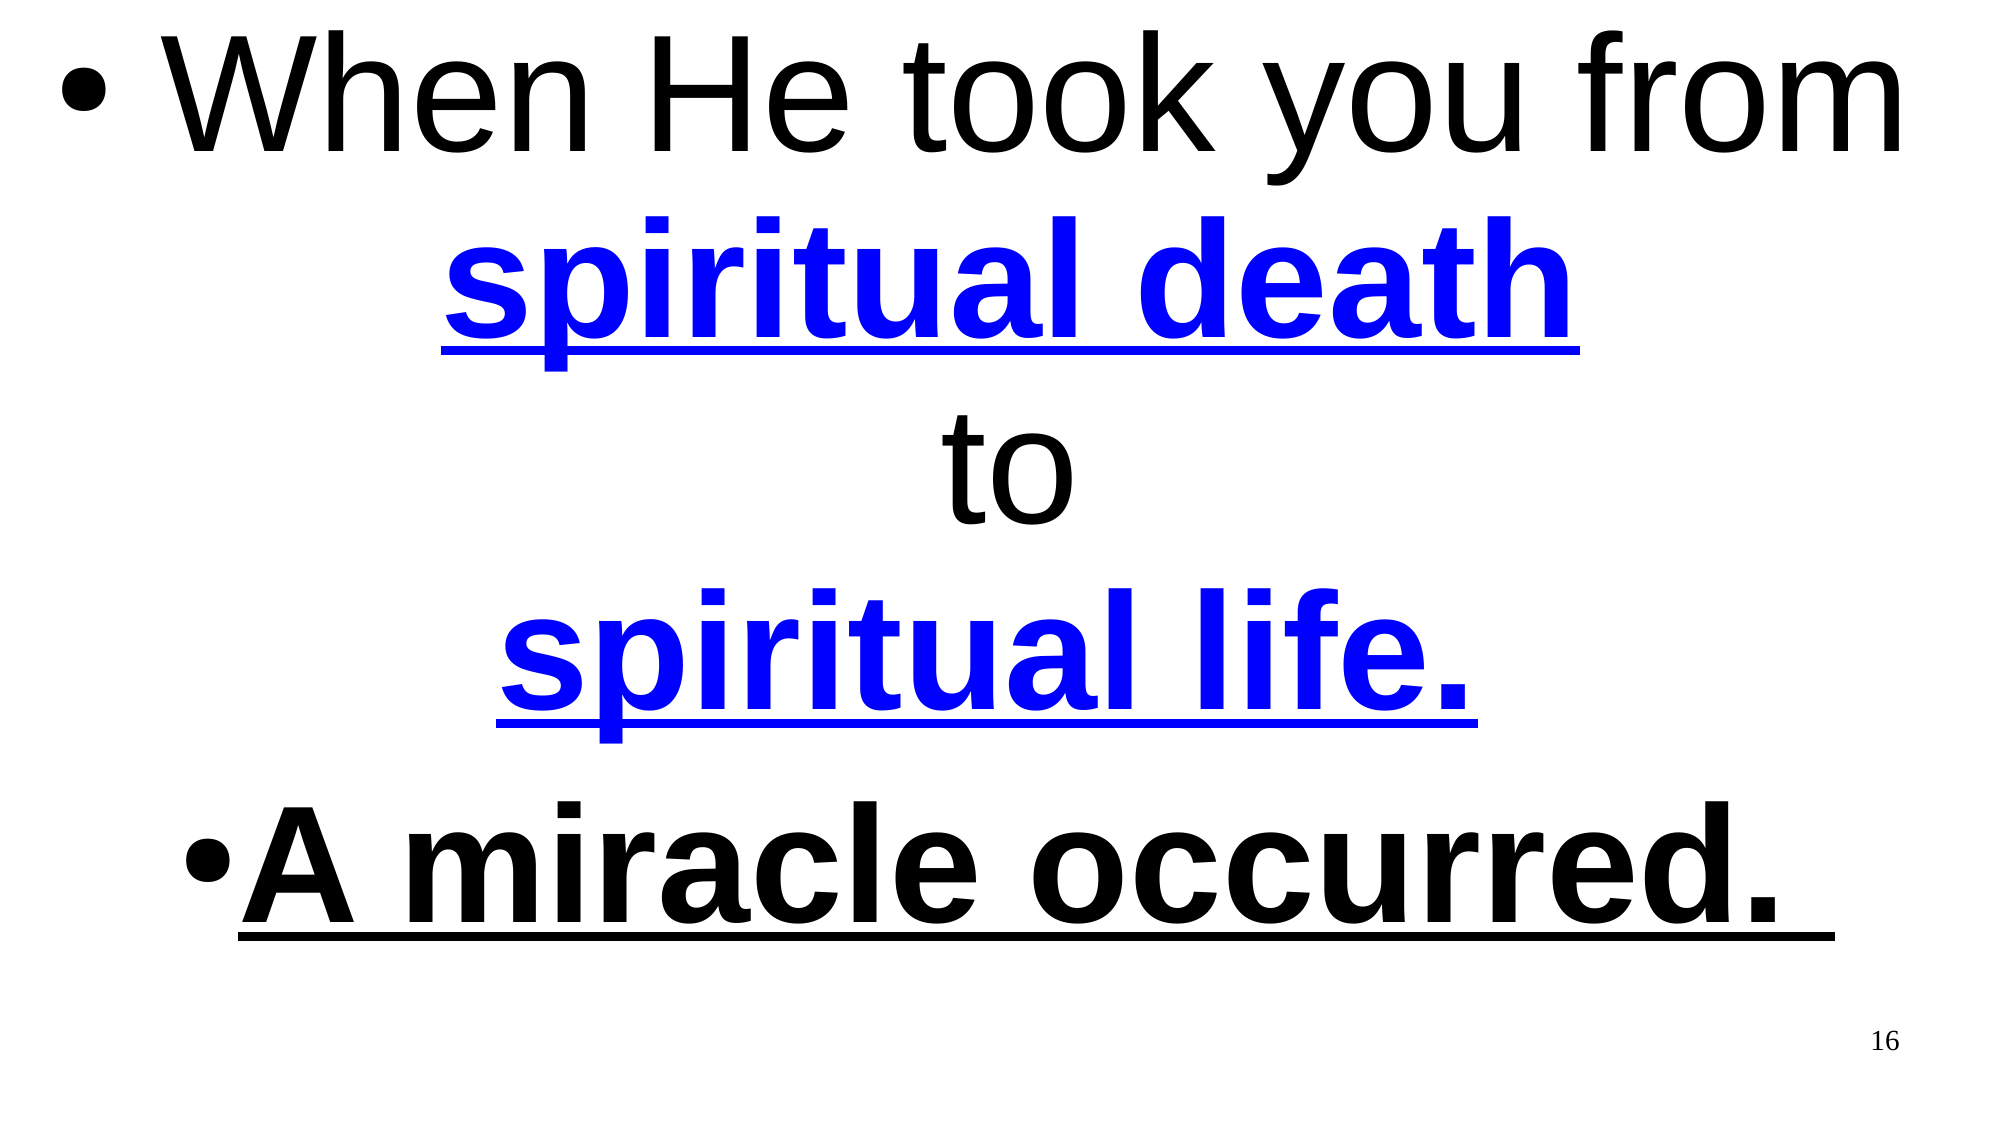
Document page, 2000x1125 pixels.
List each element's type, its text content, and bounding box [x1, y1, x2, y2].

list When He took you from spiritual death to spiritual life. A miracle occurred. [0, 0, 1996, 1123]
